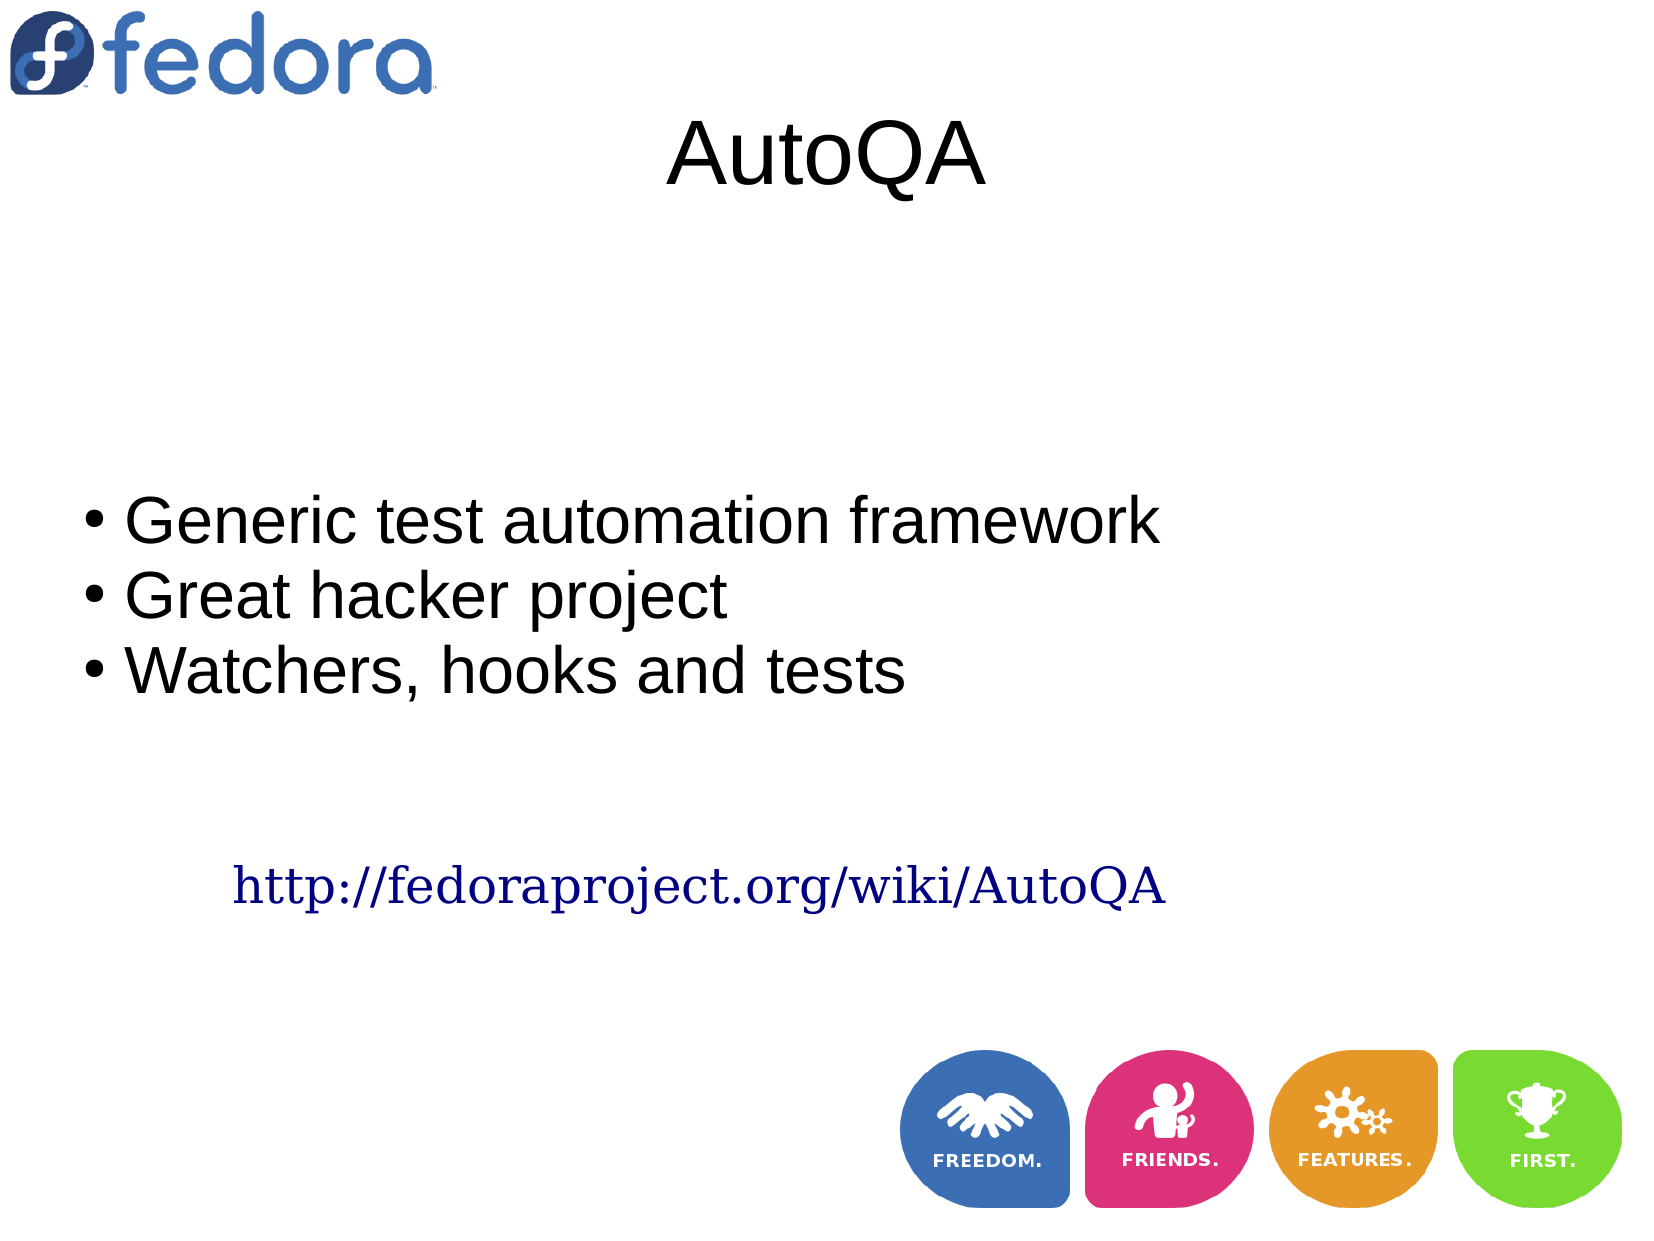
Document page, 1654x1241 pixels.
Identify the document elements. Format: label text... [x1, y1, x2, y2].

picture [900, 1050, 1622, 1208]
subtitle Generic test automation framework Great hacker project Watchers, hooks and tests http://fedoraproject.org/wiki/AutoQA [82, 290, 1571, 1109]
title AutoQA [82, 49, 1571, 257]
picture [10, 10, 437, 95]
